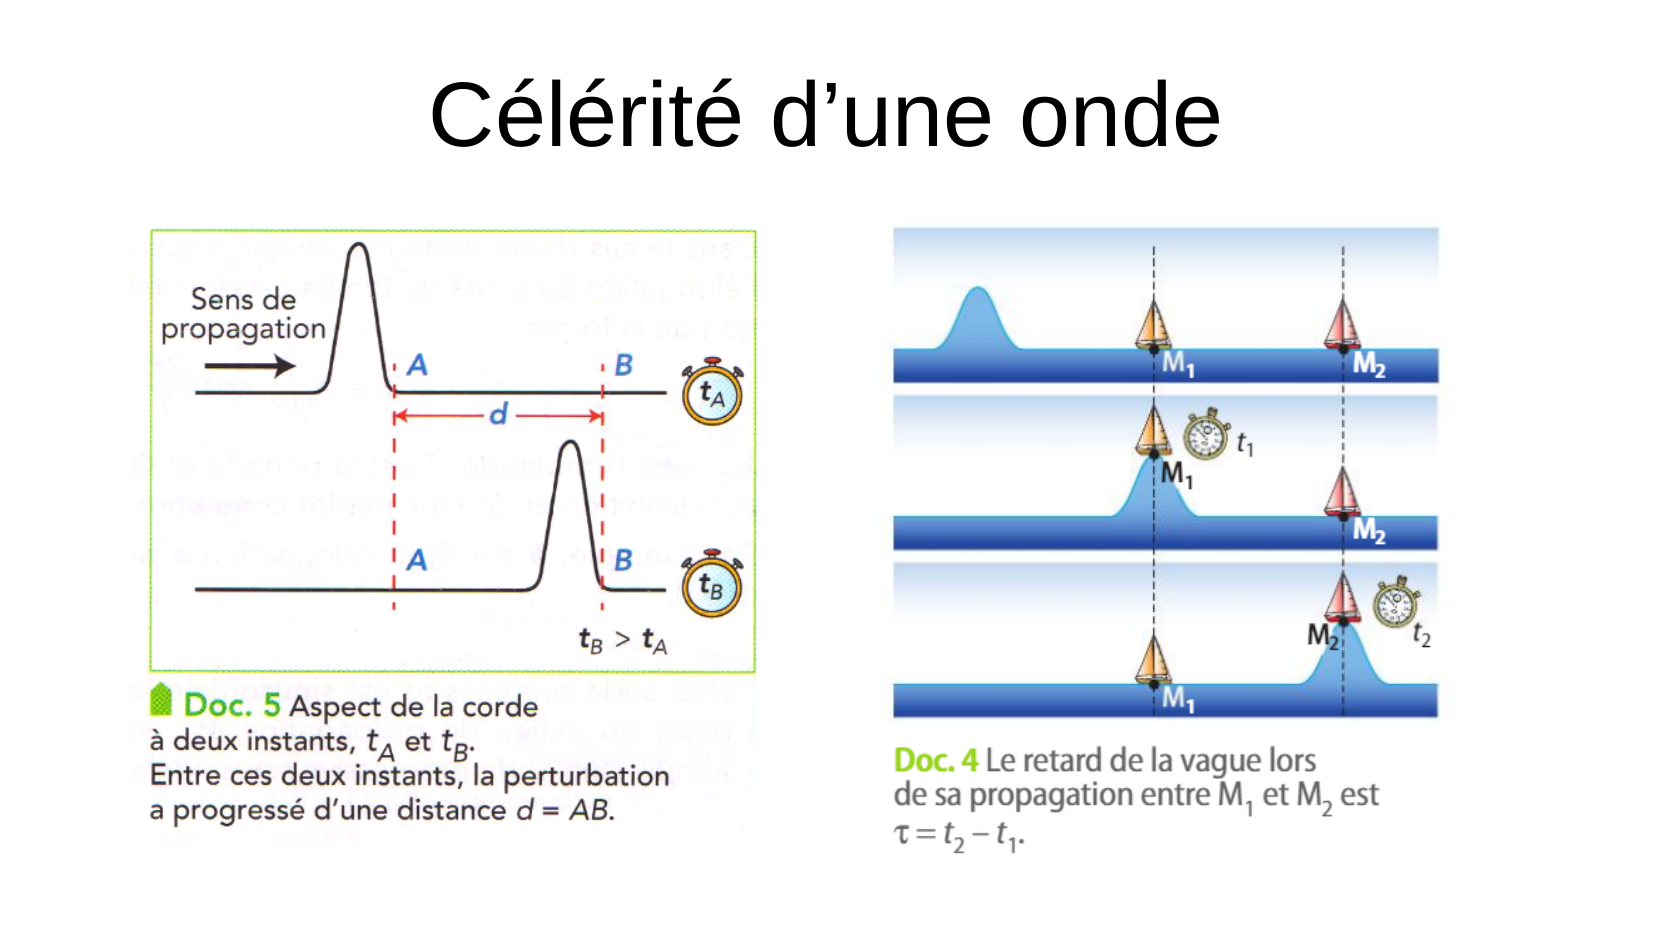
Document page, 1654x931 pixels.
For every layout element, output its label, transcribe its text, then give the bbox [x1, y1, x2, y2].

picture [129, 212, 775, 849]
title Célérité d’une onde [82, 37, 1571, 193]
picture [850, 192, 1479, 873]
